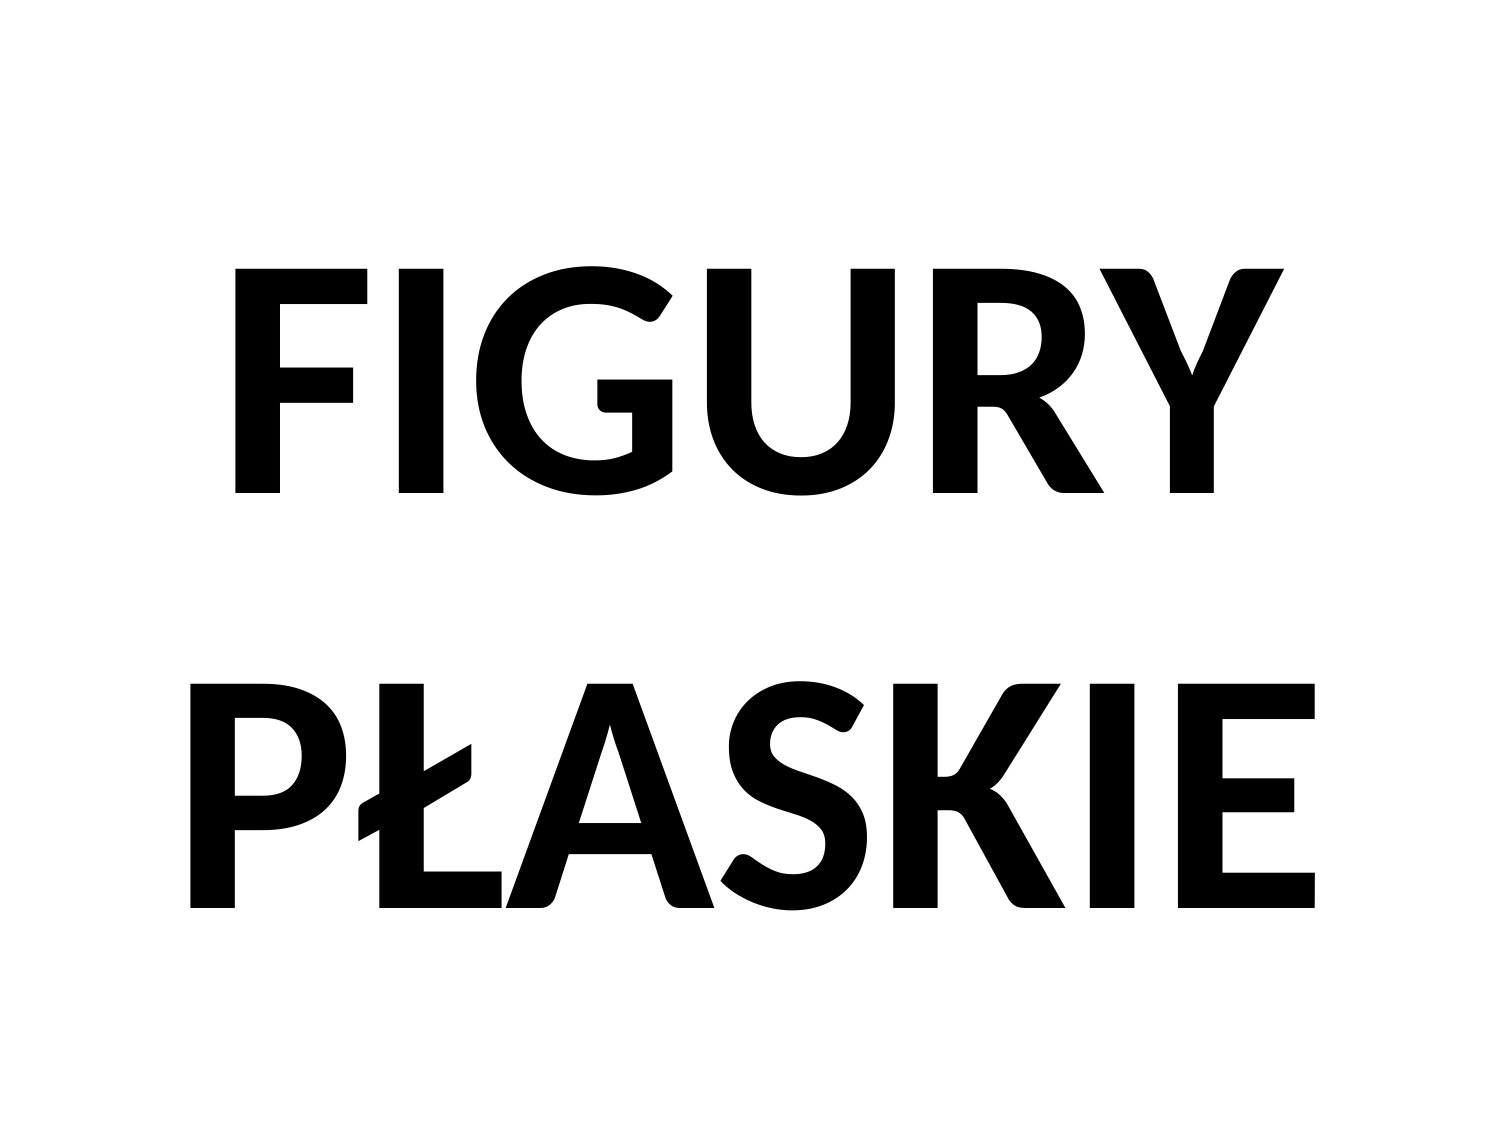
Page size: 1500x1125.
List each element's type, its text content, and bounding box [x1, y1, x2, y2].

title Figury płaskie [0, 0, 1500, 1125]
